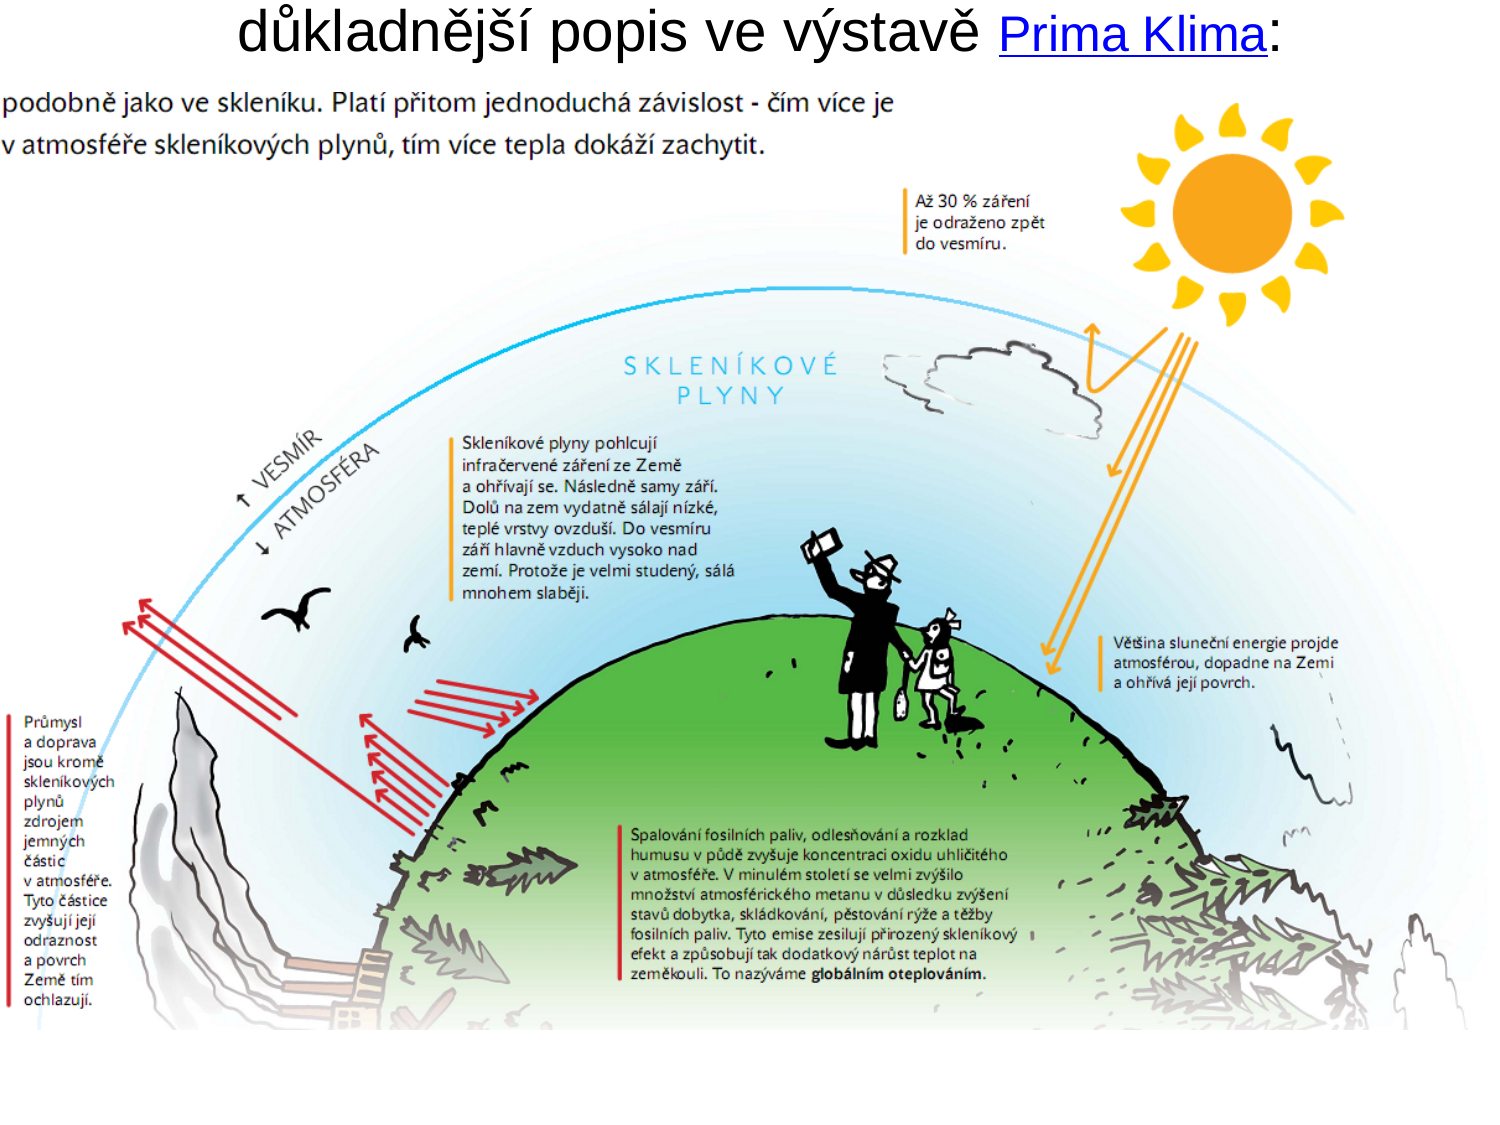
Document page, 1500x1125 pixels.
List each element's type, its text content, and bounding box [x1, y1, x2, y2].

subtitle [75, 262, 1425, 1005]
title důkladnější popis ve výstavě Prima Klima: [75, 0, 1447, 68]
picture [0, 92, 1500, 1030]
